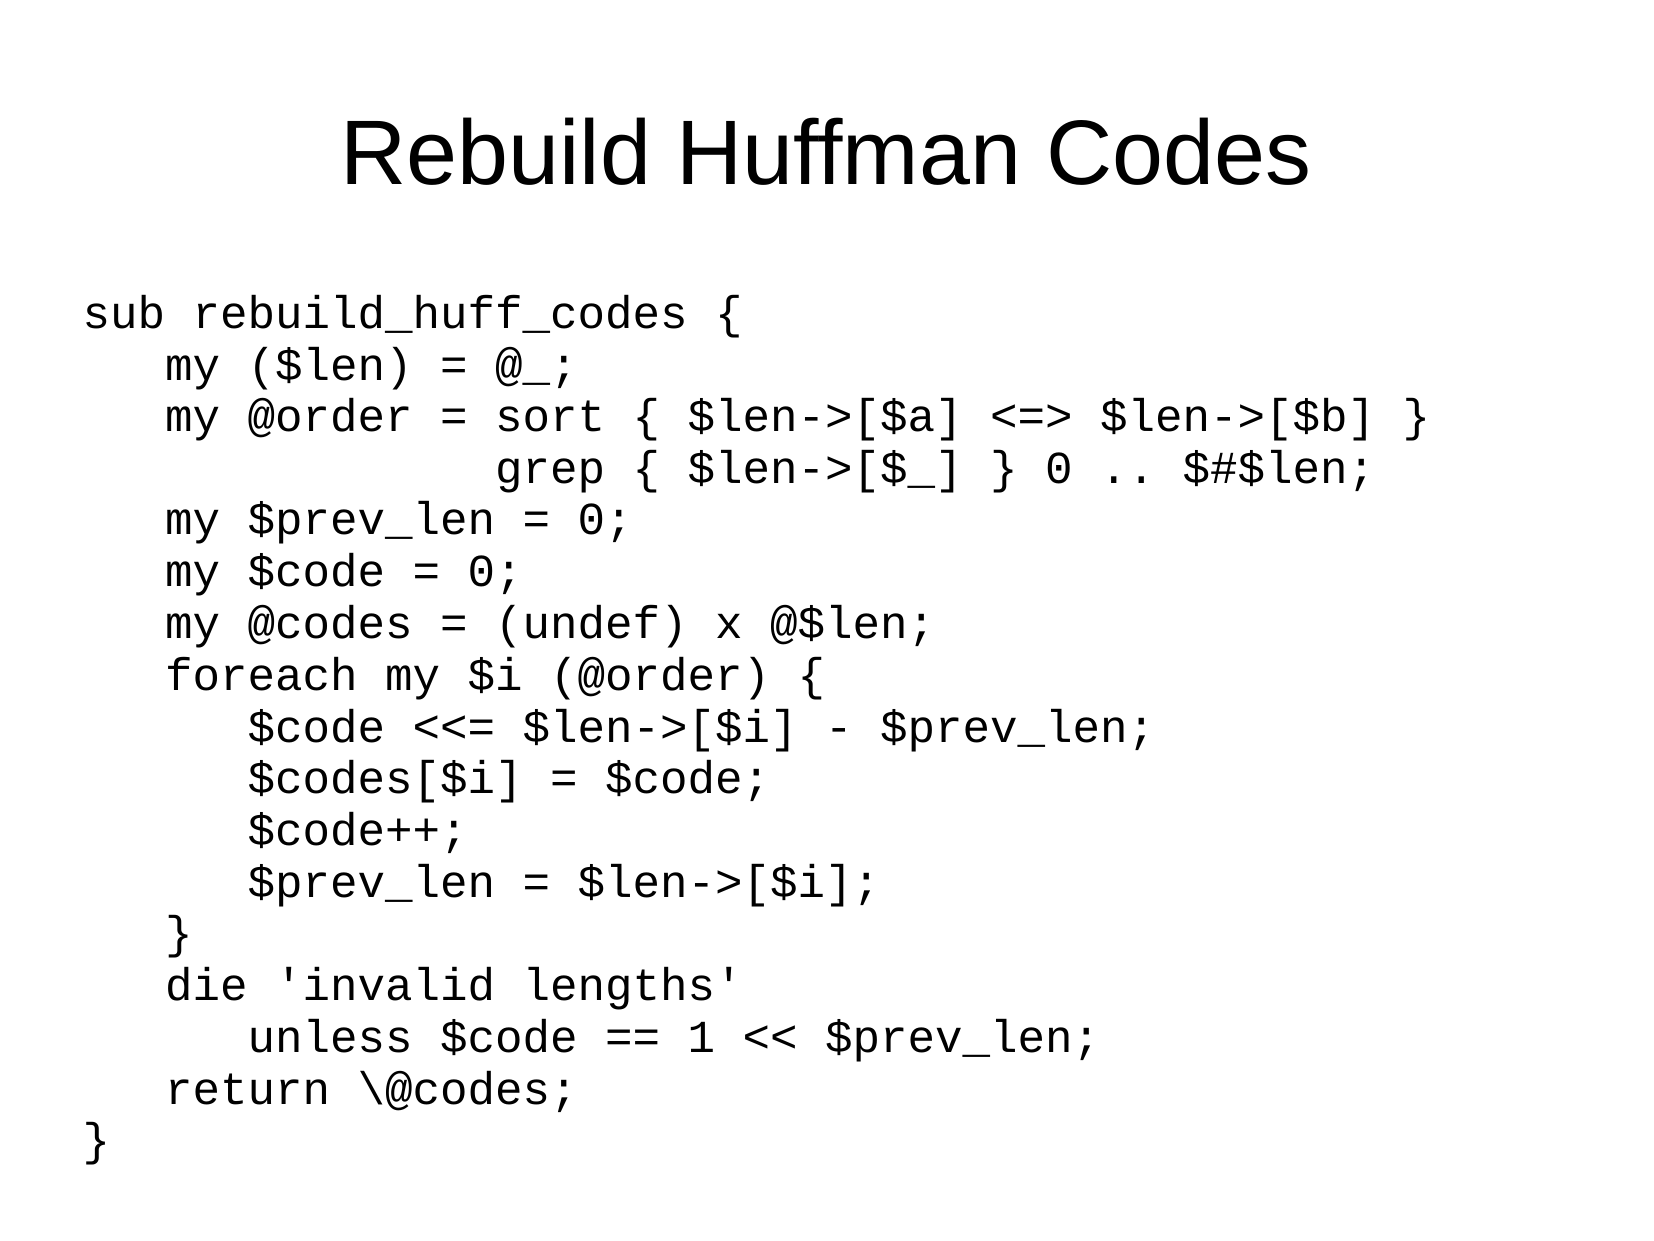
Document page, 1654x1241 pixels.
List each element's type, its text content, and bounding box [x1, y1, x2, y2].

list sub rebuild_huff_codes { my ($len) = @_; my @order = sort { $len->[$a] <=> $len->[$b] } grep { $len->[$_] } 0 .. $#$len; my $prev_len = 0; my $code = 0; my @codes = (undef) x @$len; foreach my $i (@order) { $code <<= $len->[$i] - $prev_len; $codes[$i] = $code; $code++; $prev_len = $len->[$i]; } die 'invalid lengths' unless $code == 1 << $prev_len; return \@codes; } [82, 290, 1571, 1175]
title Rebuild Huffman Codes [82, 49, 1571, 257]
